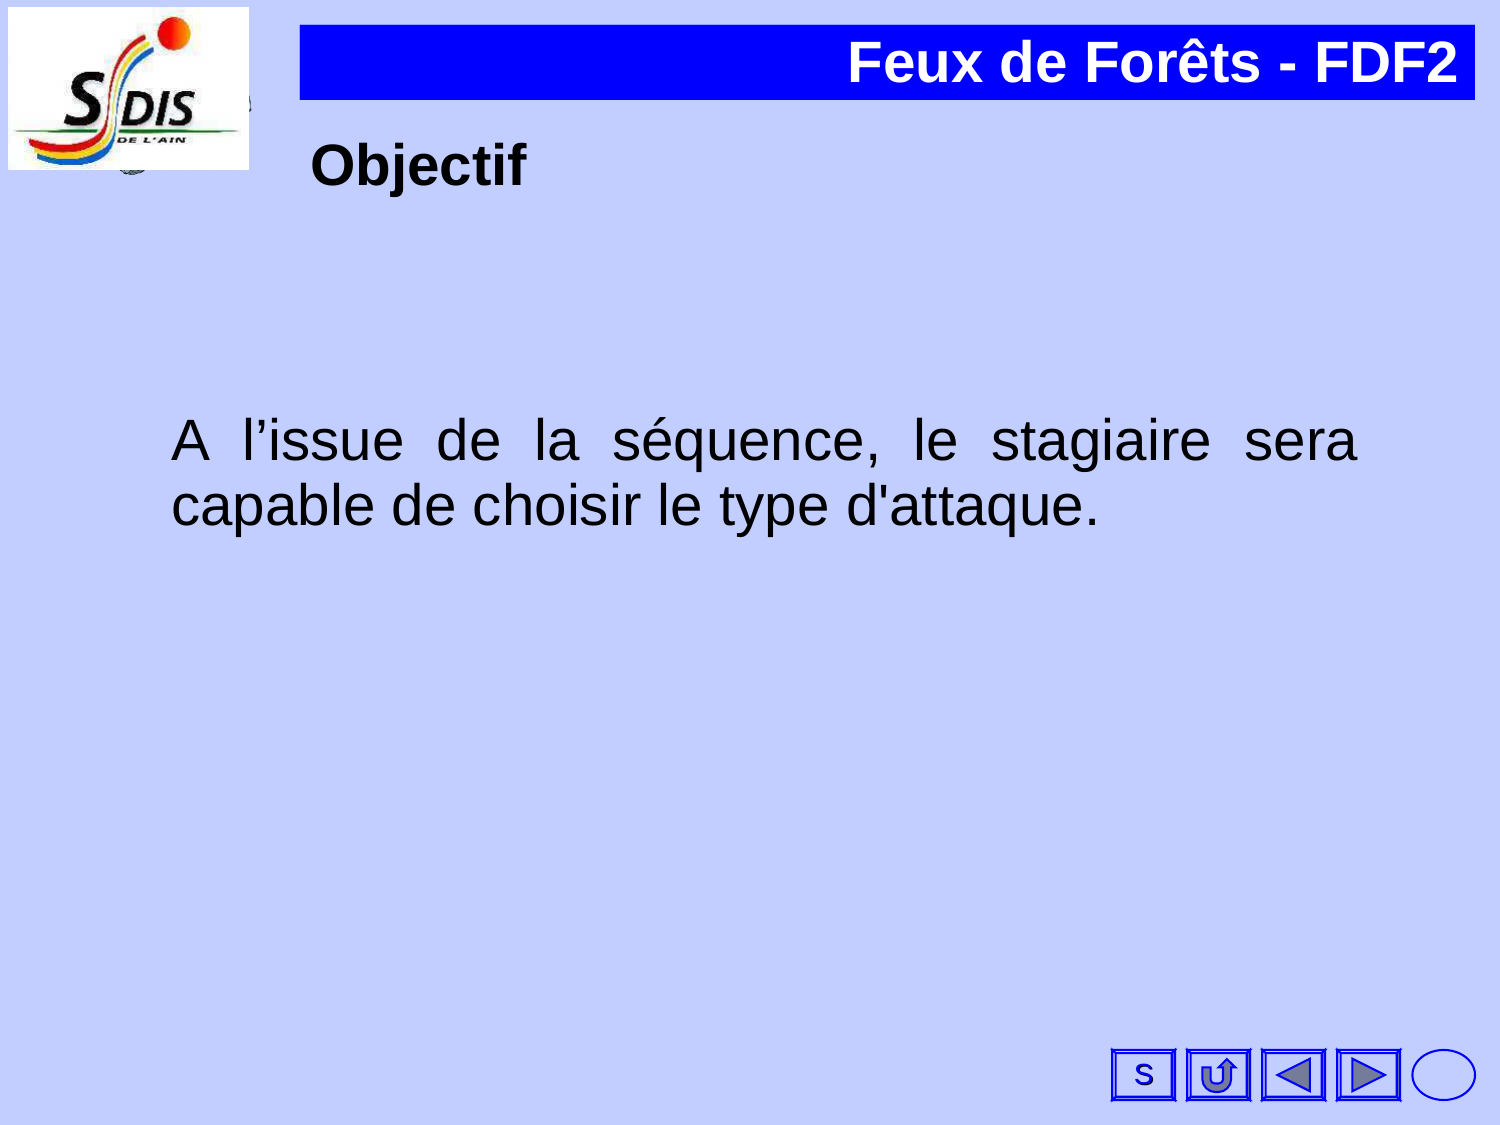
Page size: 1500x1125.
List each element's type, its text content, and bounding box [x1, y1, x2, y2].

text_box Feux de Forêts - FDF2 [299, 24, 1475, 100]
text_box Objectif [295, 125, 560, 206]
text_box [1412, 1049, 1476, 1101]
picture [8, 7, 249, 170]
list A l’issue de la séquence, le stagiaire sera capable de choisir le type d'attaque. [99, 399, 1375, 576]
